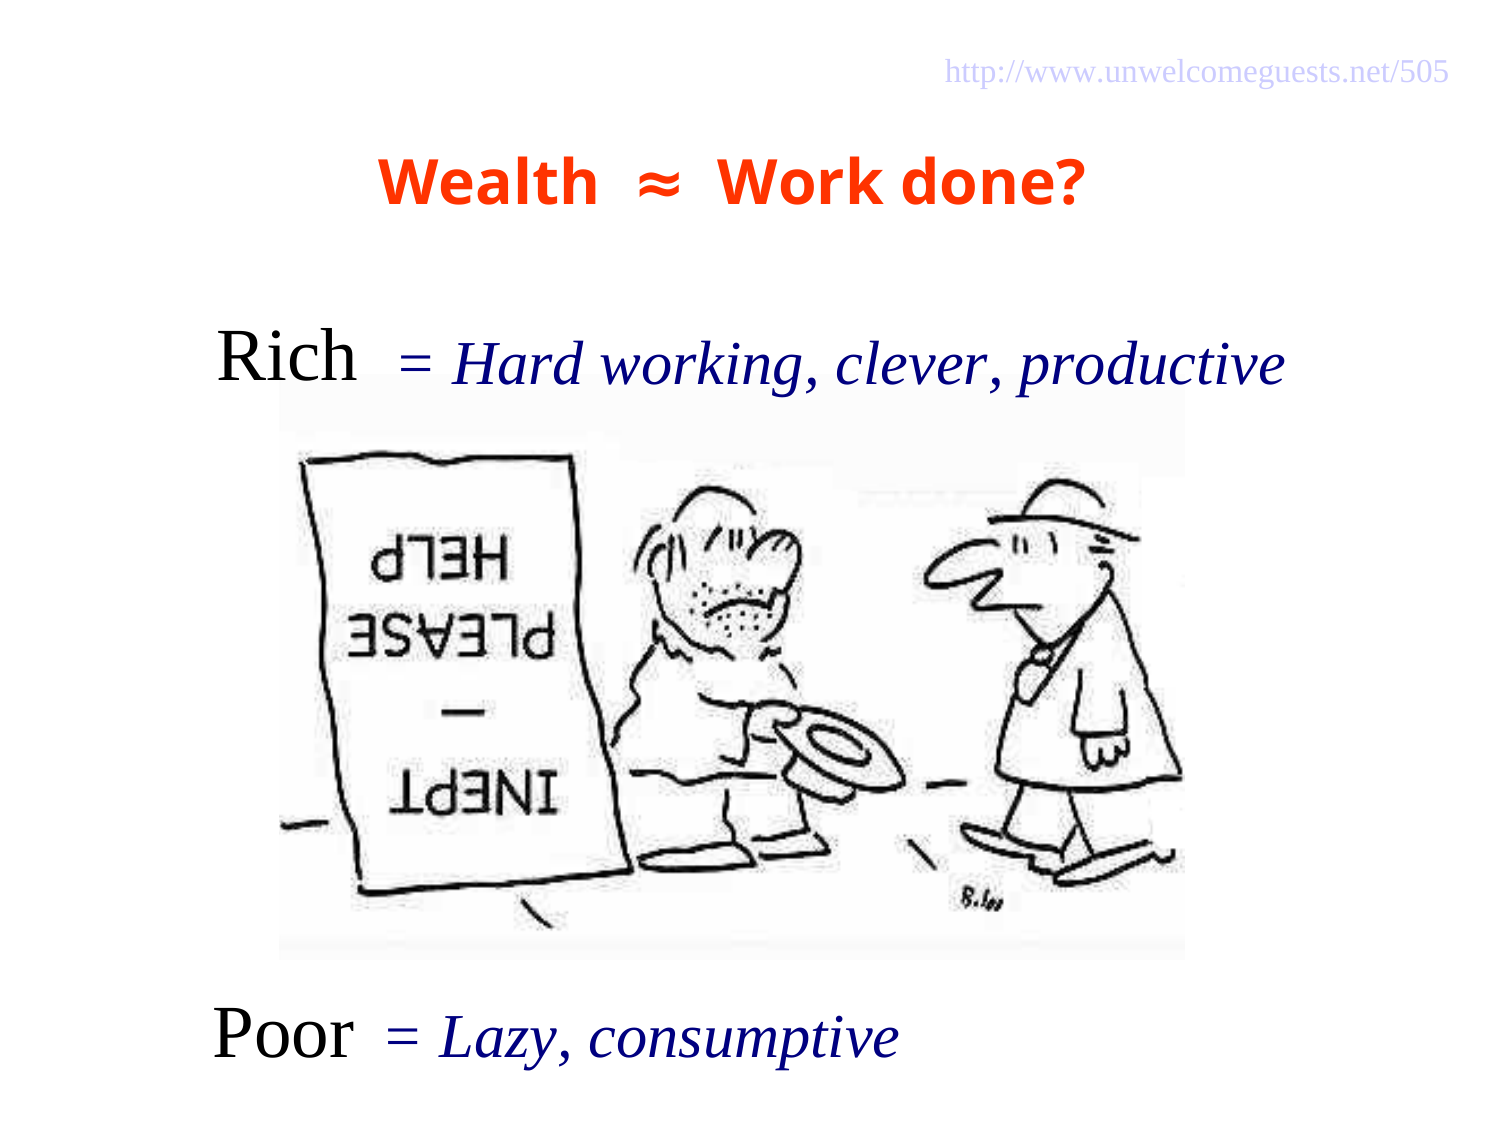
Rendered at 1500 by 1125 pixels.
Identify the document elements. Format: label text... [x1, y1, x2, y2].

text_box Wealth ≈ Work done? [0, 144, 1500, 213]
text_box = Lazy, consumptive [366, 990, 1465, 1081]
text_box = Hard working, clever, productive [353, 316, 1328, 407]
text_box Poor [197, 977, 1500, 1125]
text_box http://www.unwelcomeguests.net/505 [929, 45, 1466, 98]
text_box Rich [201, 301, 1229, 391]
picture [279, 391, 1185, 960]
